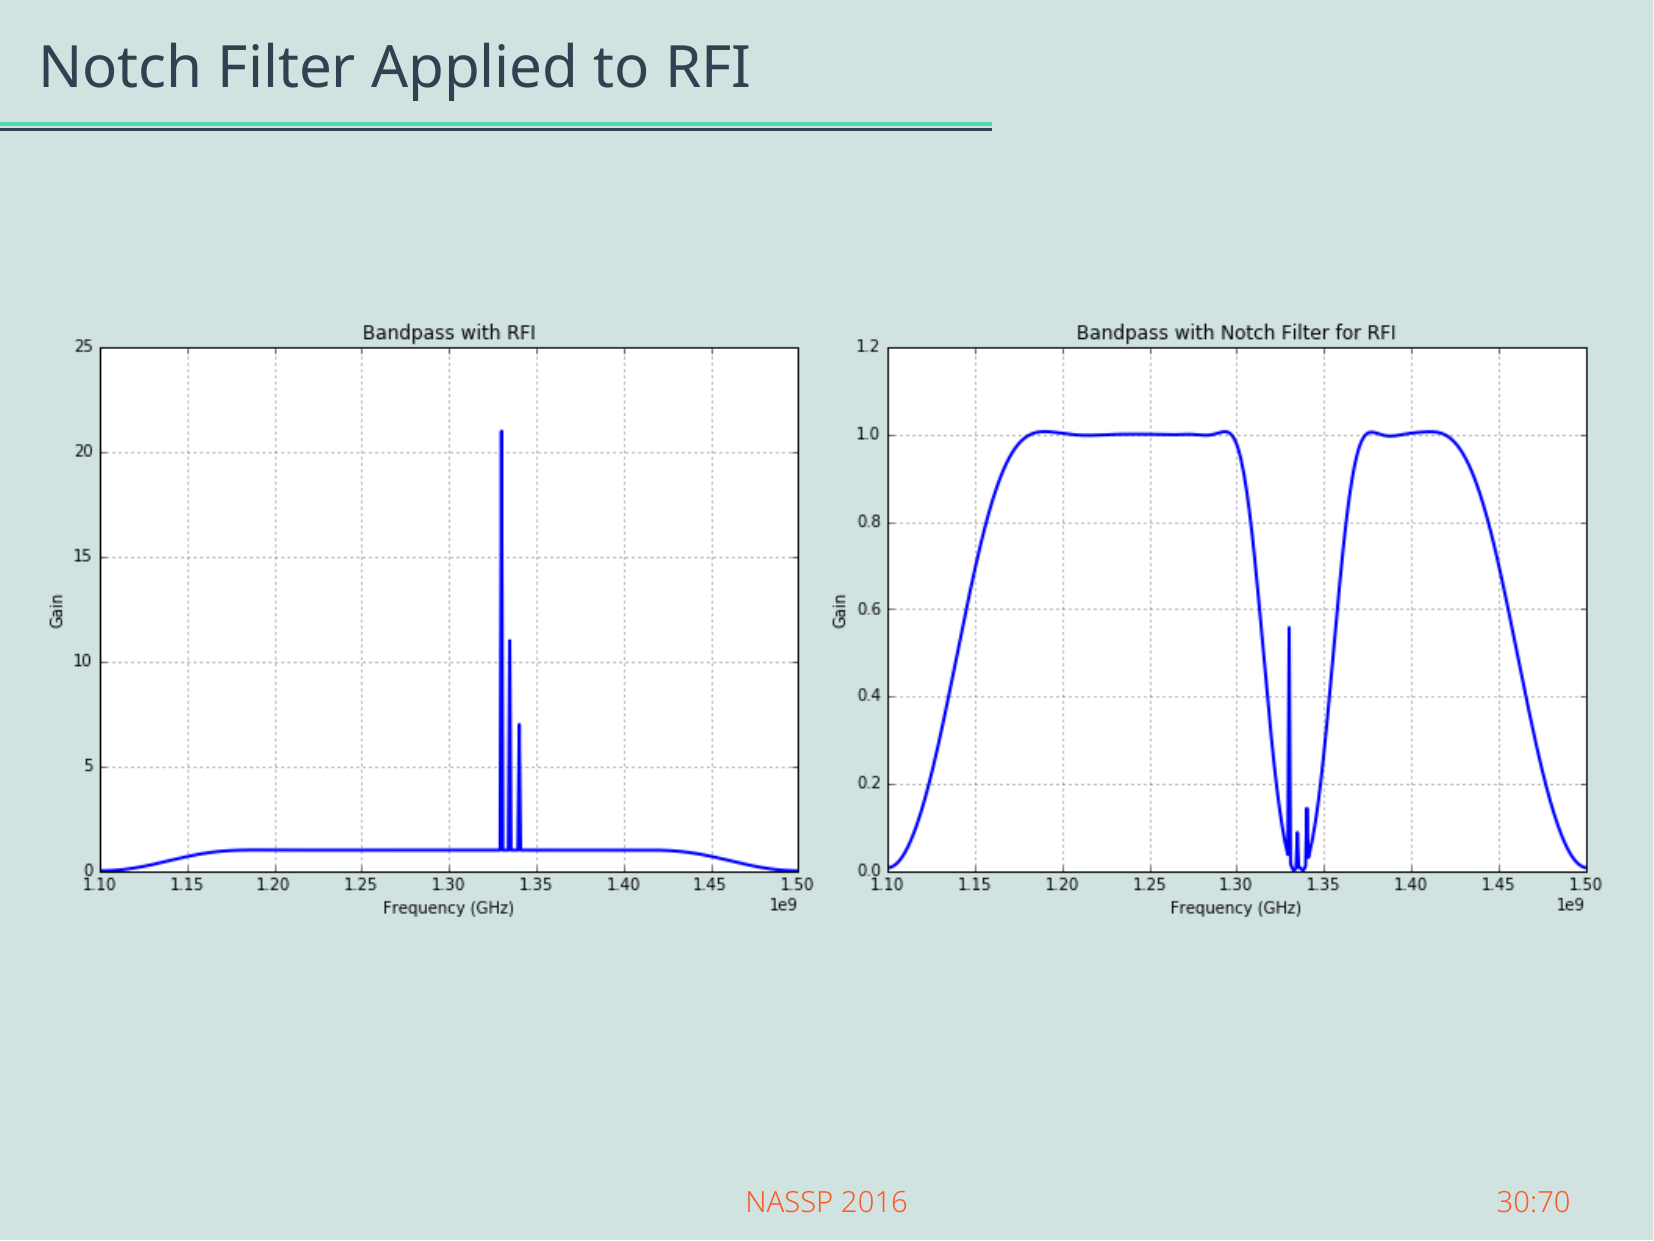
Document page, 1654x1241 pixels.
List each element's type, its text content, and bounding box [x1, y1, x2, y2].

text_box Notch Filter Applied to RFI [23, 17, 1312, 103]
picture [39, 313, 1613, 928]
